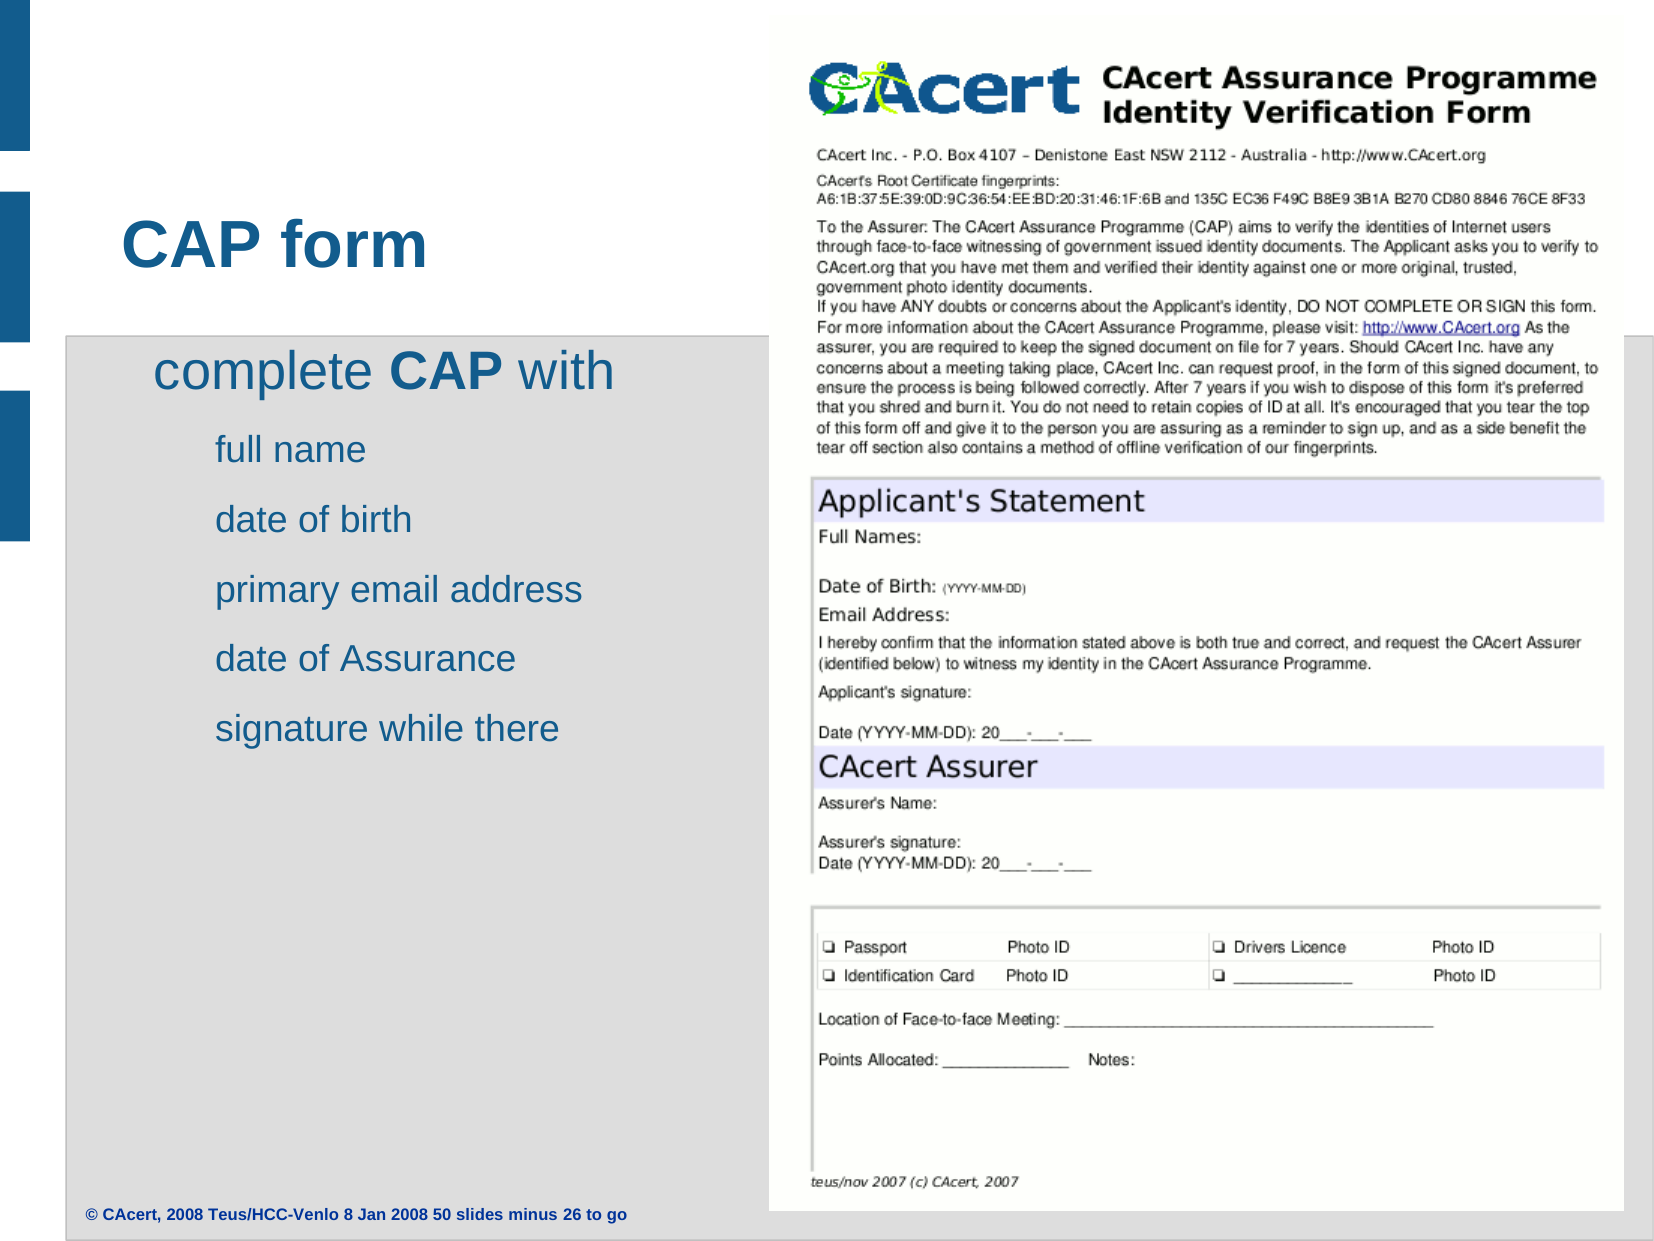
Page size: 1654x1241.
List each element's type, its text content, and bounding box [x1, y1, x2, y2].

list complete CAP with full name date of birth primary email address date of Assurance signature while there [121, 344, 1595, 1238]
title CAP form [121, 177, 769, 316]
picture [769, 15, 1625, 1211]
